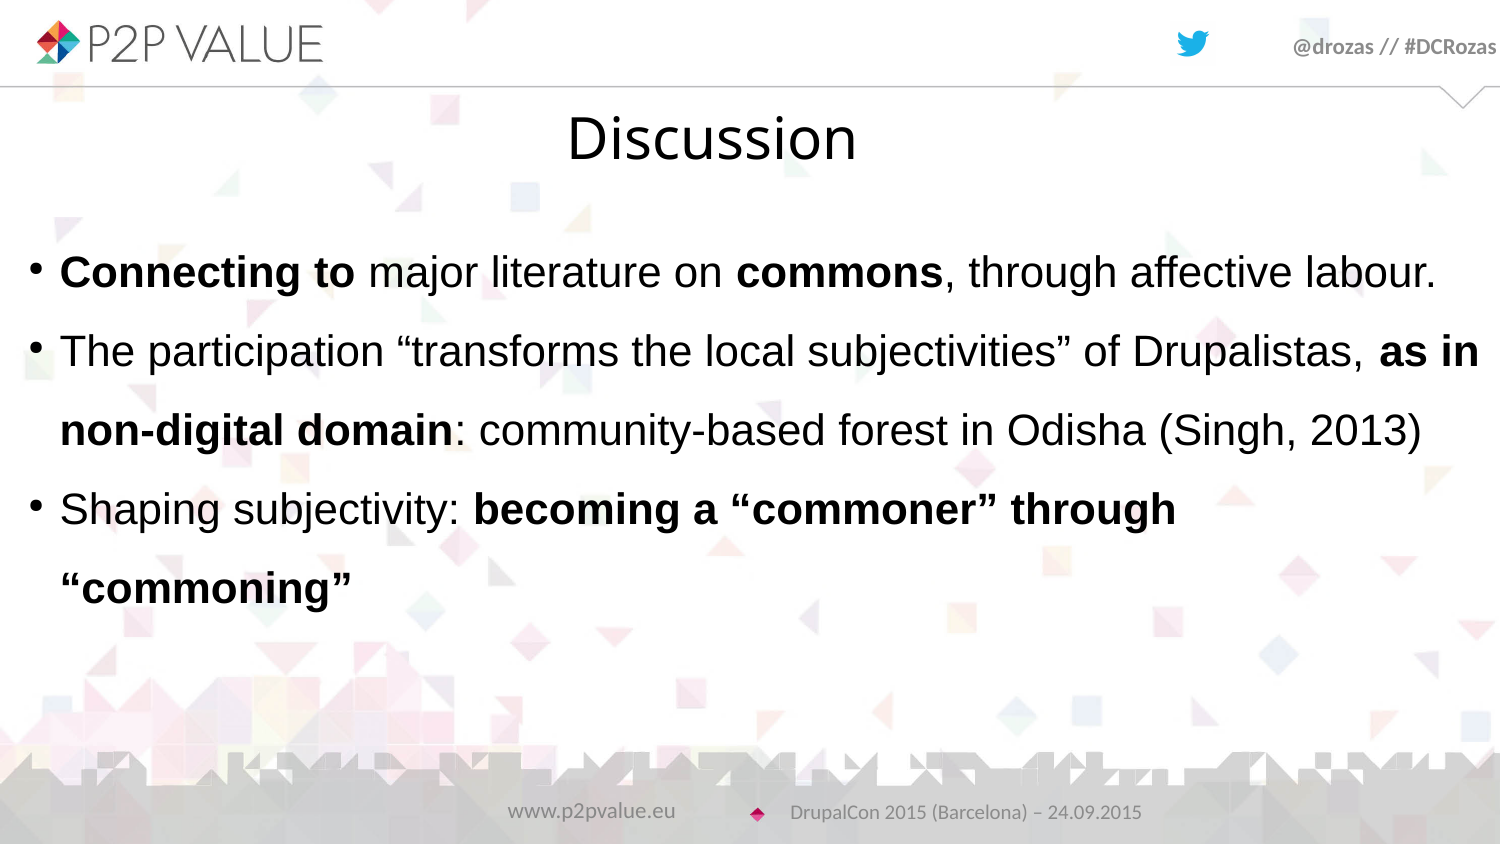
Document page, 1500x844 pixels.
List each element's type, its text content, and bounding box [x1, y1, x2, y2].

text_box DrupalCon 2015 (Barcelona) – 24.09.2015 [777, 788, 1470, 834]
title Discussion [60, 92, 1366, 181]
picture [0, 0, 1500, 844]
subtitle Connecting to major literature on commons, through affective labour. The participation “transforms the local subjectivities” of Drupalistas, as in non-digital domain: community-based forest in Odisha (Singh, 2013) Shaping subjectivity: becoming a “commoner” through “commoning” [15, 210, 1496, 766]
text_box @drozas // #DCRozas [1170, 15, 1500, 76]
text_box www.p2pvalue.eu [501, 789, 720, 829]
